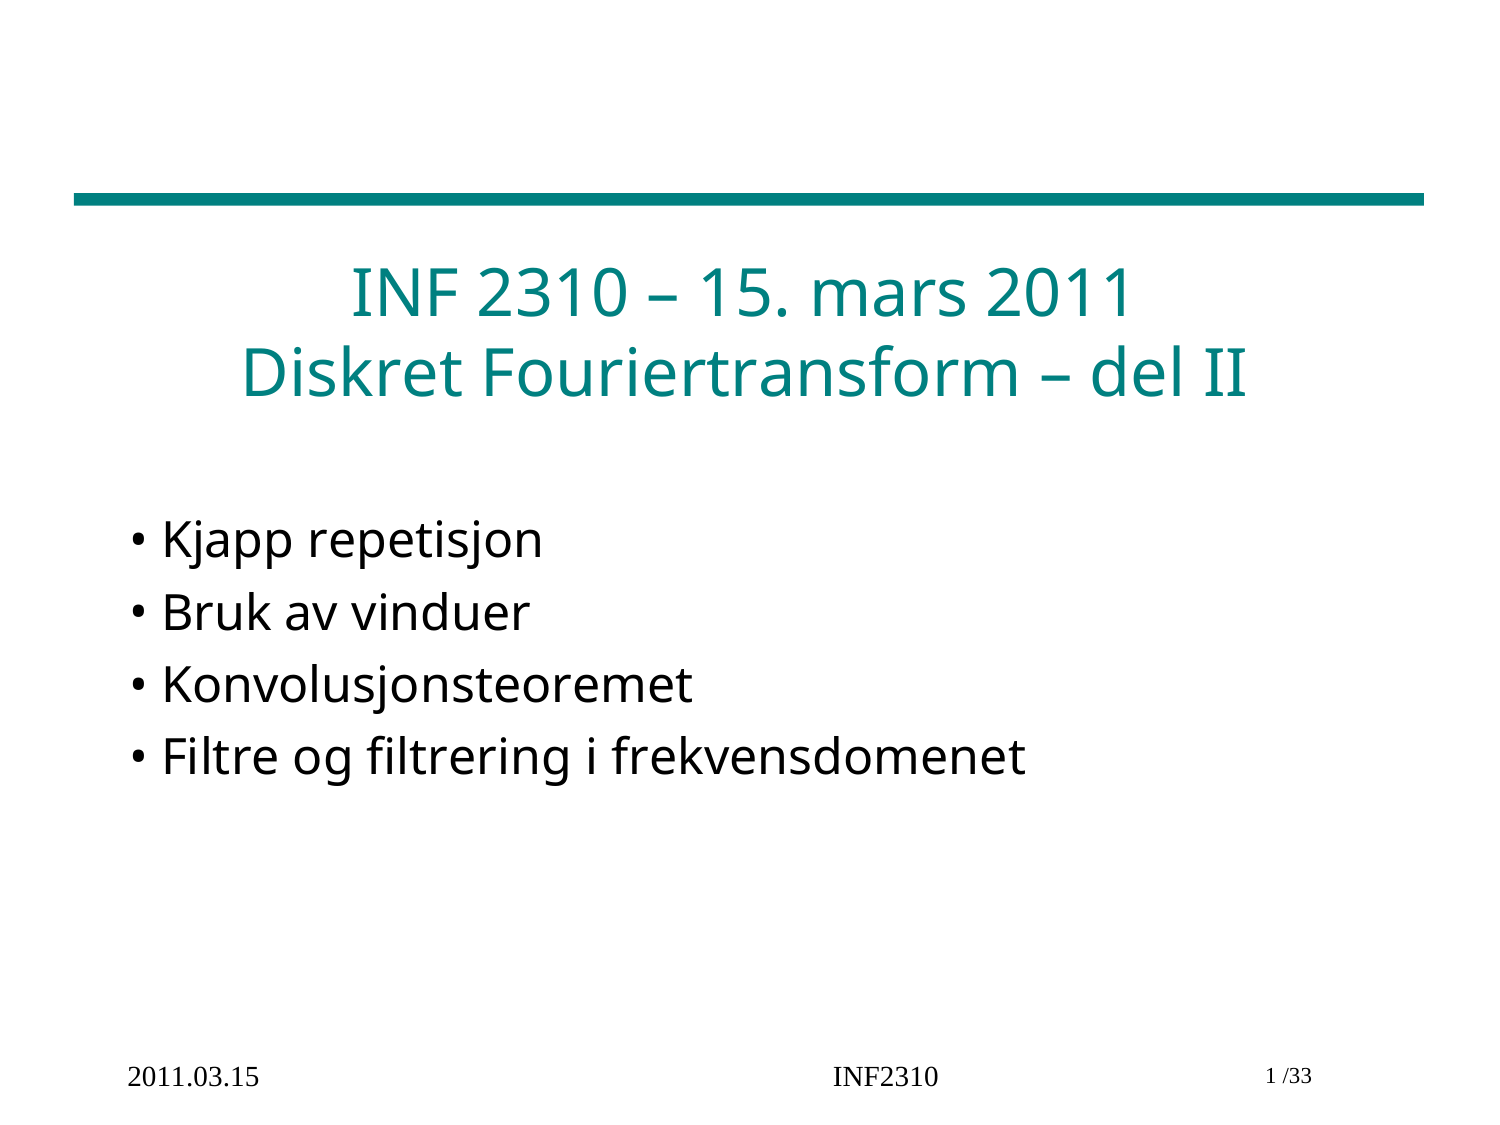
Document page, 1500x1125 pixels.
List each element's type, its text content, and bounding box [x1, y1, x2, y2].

text_box 2011.03.15 [112, 1049, 426, 1101]
title INF 2310 – 15. mars 2011 Diskret Fouriertransform – del II [107, 235, 1383, 424]
text_box Kjapp repetisjon Bruk av vinduer Konvolusjonsteoremet Filtre og filtrering i frekvensdomenet [114, 500, 1390, 938]
text_box INF2310 [648, 1049, 1124, 1101]
